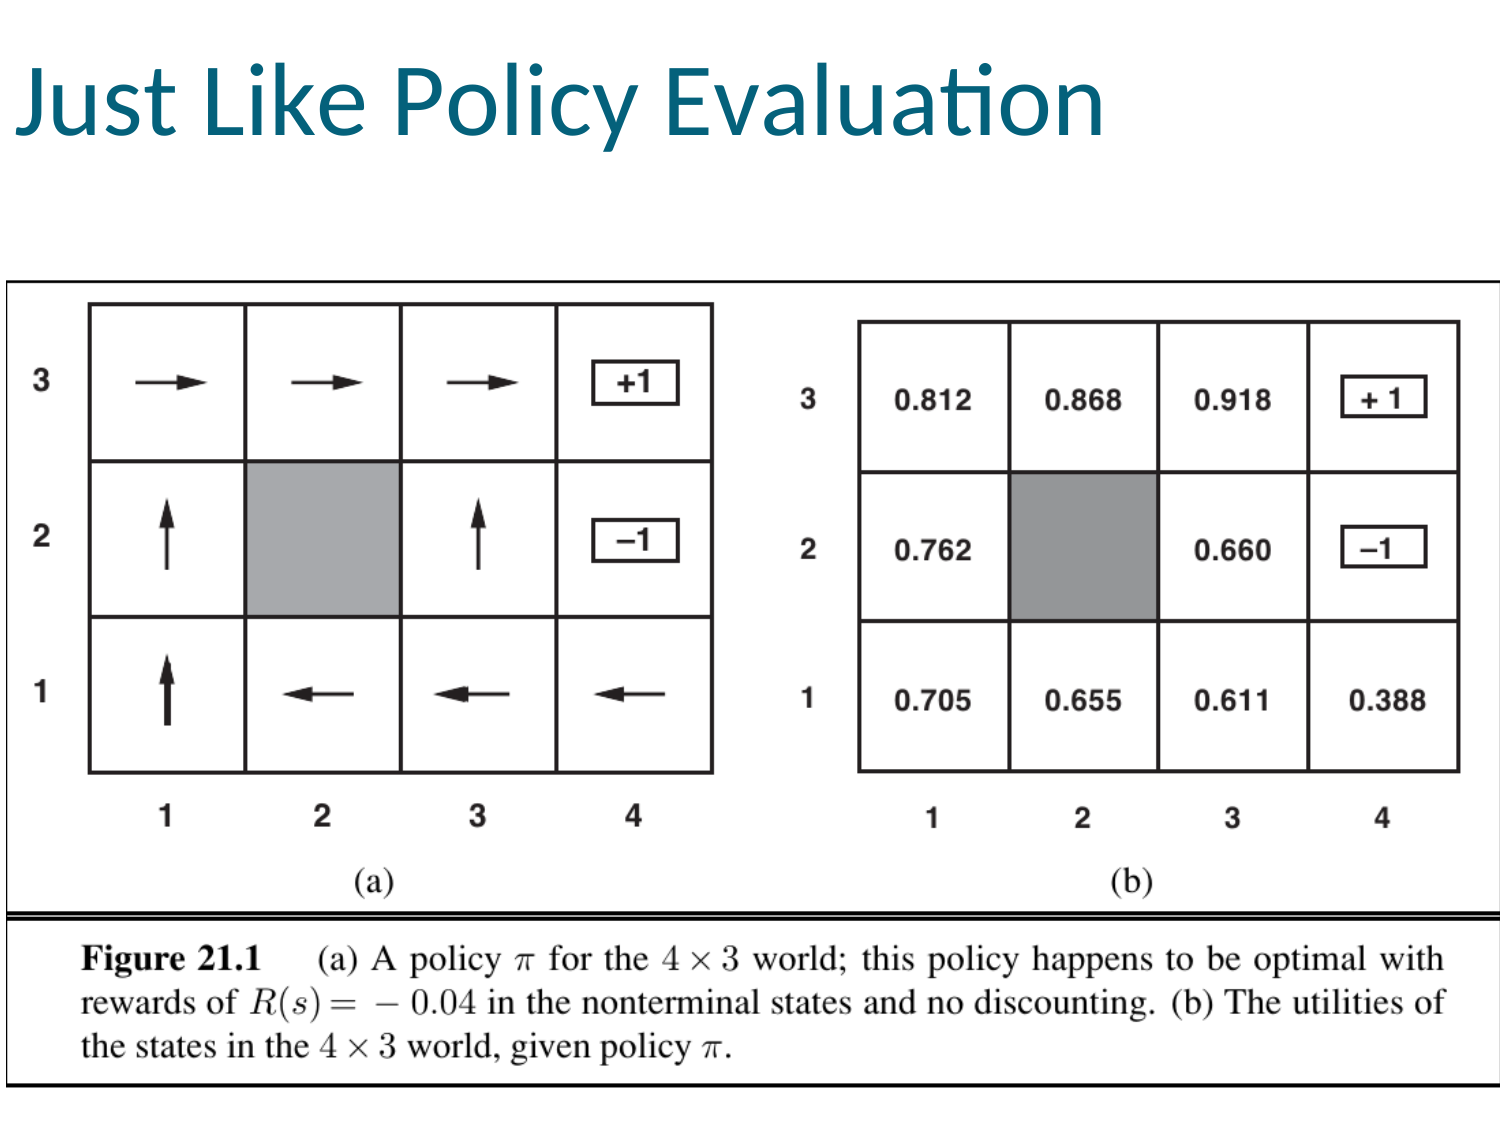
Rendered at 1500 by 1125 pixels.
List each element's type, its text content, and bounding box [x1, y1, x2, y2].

title Just Like Policy Evaluation [0, 0, 1500, 188]
picture [6, 275, 1500, 1089]
